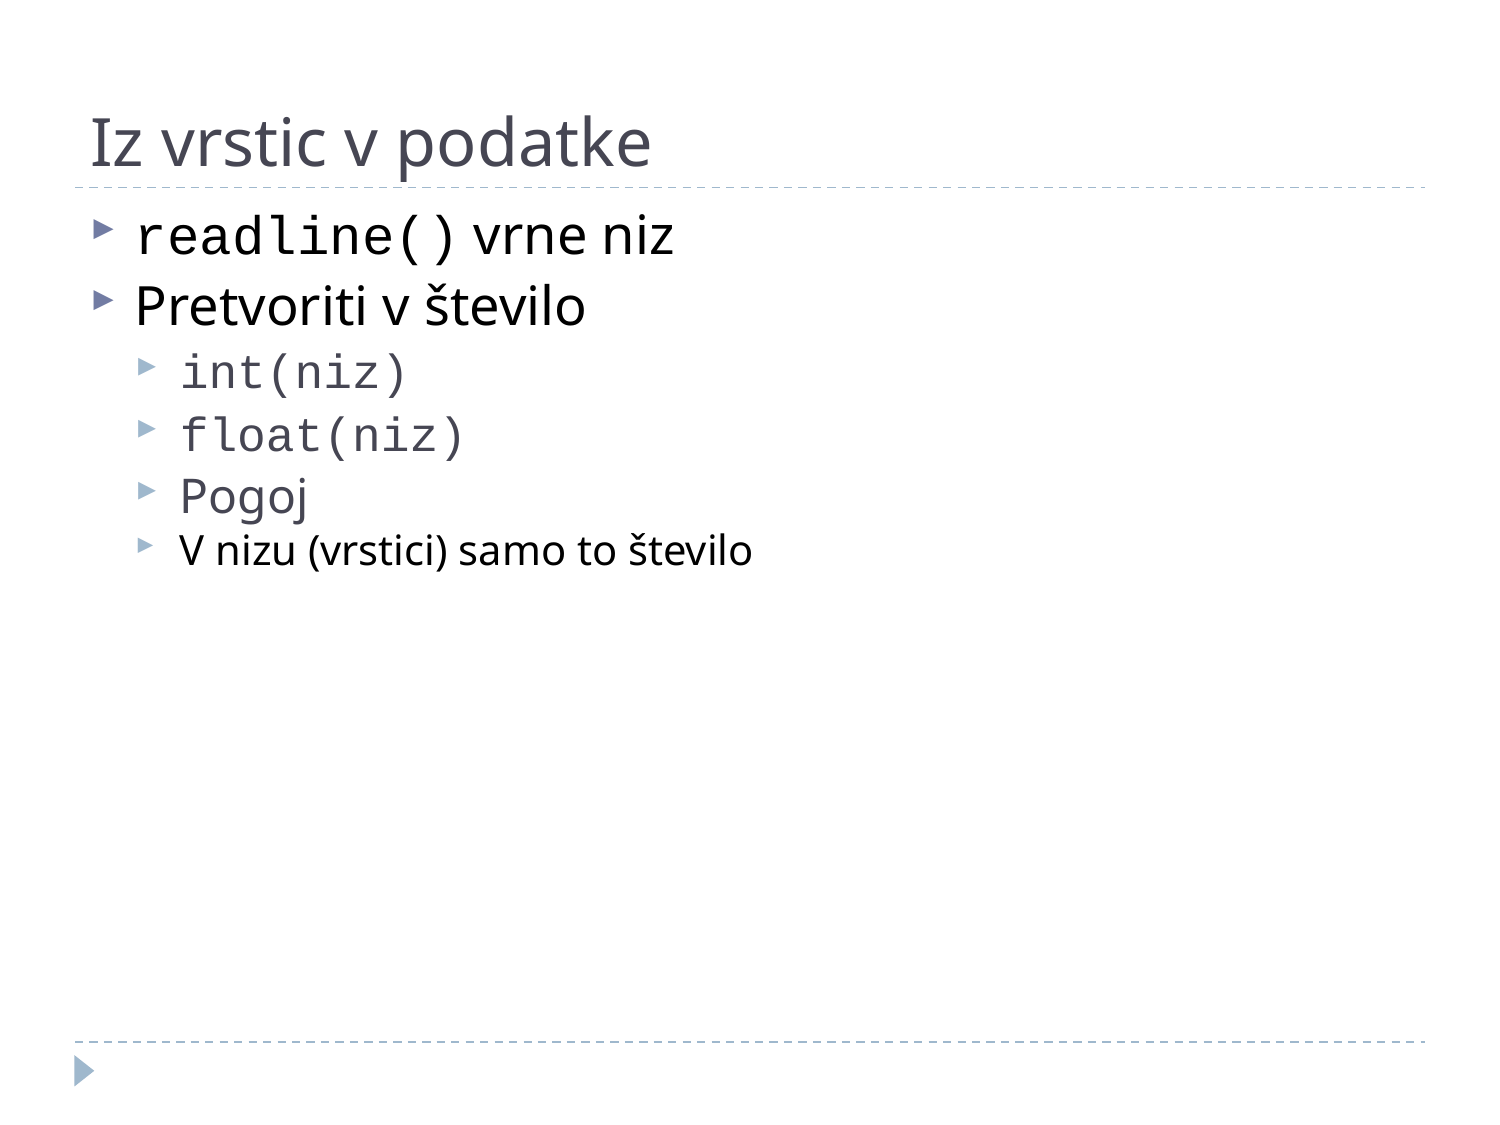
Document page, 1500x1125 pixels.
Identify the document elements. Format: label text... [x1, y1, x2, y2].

title Iz vrstic v podatke [75, 24, 1425, 188]
list readline() vrne niz Pretvoriti v število int(niz) float(niz) Pogoj V nizu (vrstici) samo to število [75, 200, 1425, 1010]
